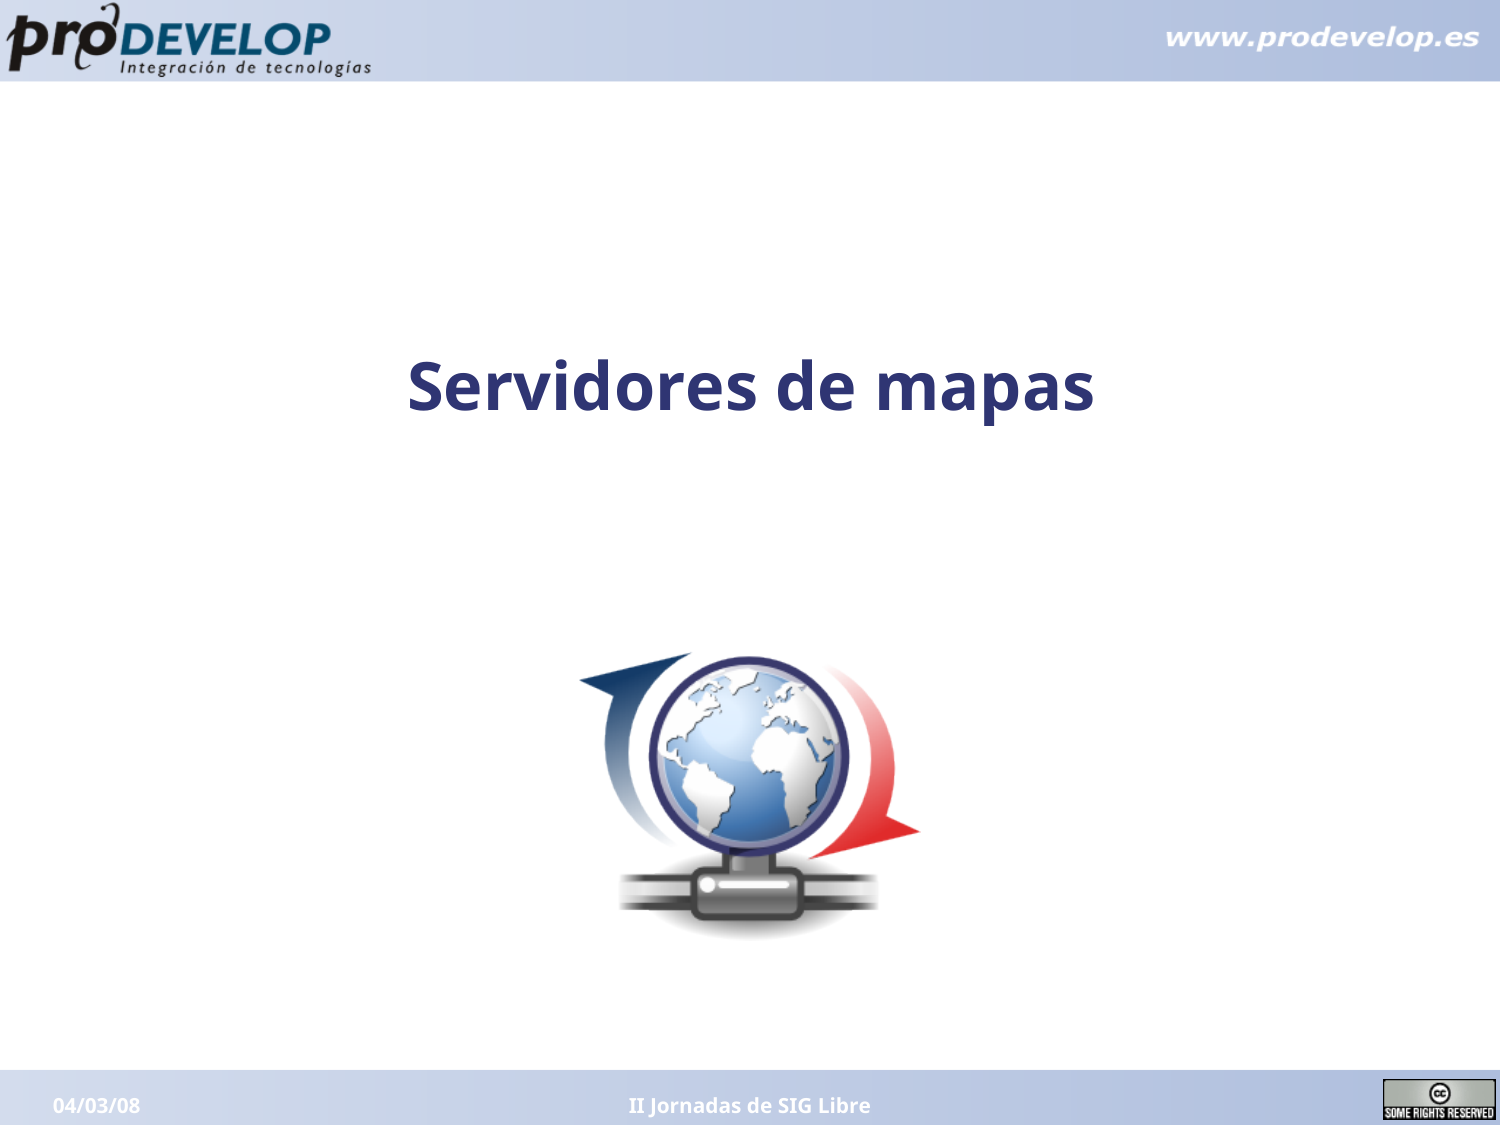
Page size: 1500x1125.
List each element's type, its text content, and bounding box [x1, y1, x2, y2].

title Servidores de mapas [76, 290, 1427, 479]
picture [0, 0, 1500, 1125]
